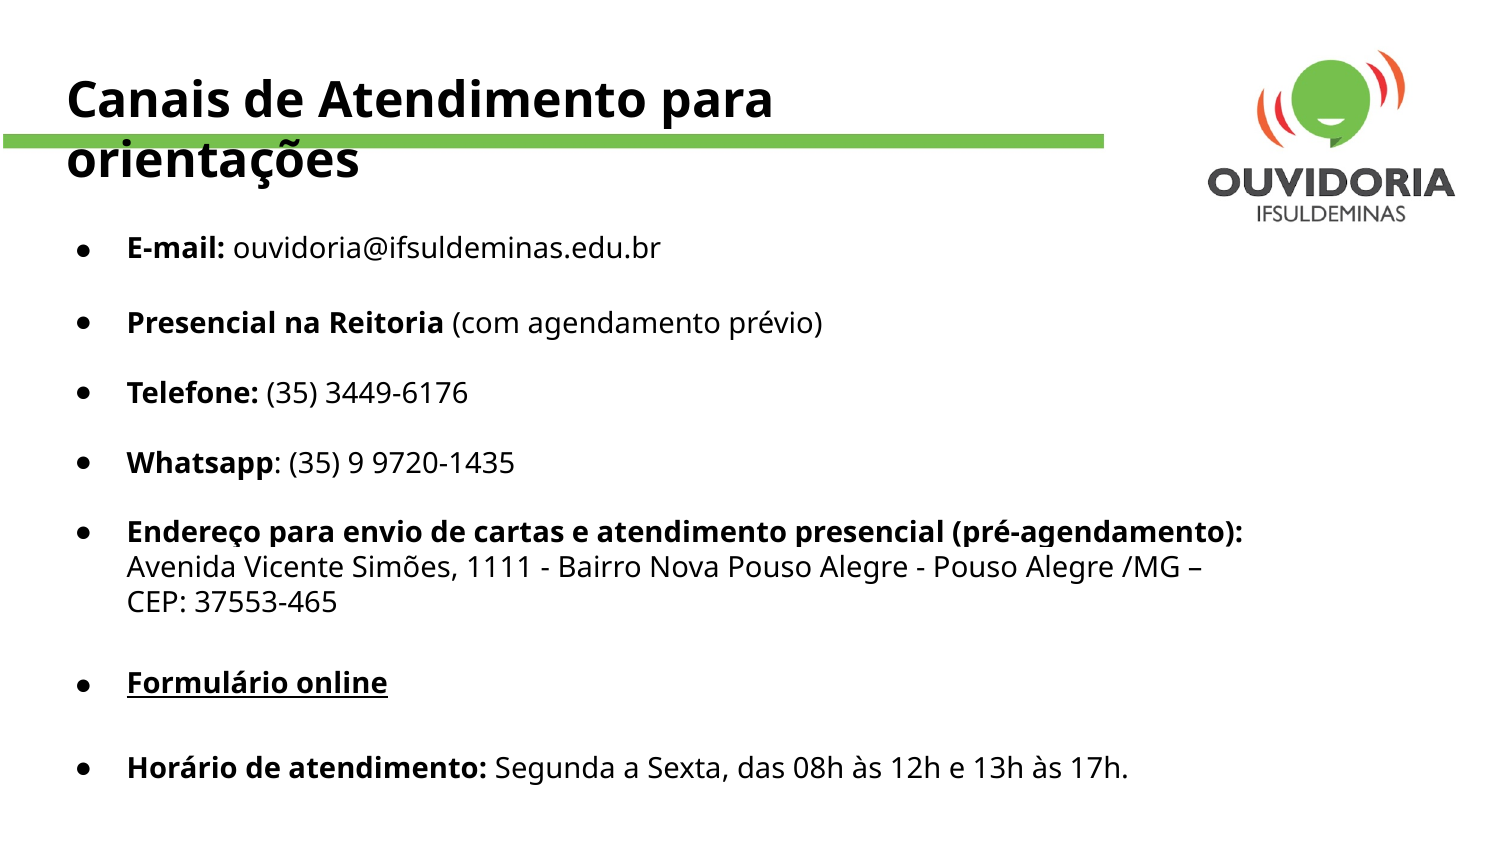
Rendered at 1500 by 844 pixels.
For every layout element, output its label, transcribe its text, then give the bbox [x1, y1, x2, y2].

text_box Canais de Atendimento para orientações [51, 52, 1054, 130]
picture [3, 0, 1500, 844]
text_box E-mail: ouvidoria@ifsuldeminas.edu.br Presencial na Reitoria (com agendamento prévio) Telefone: (35) 3449-6176 Whatsapp: (35) 9 9720-1435 Endereço para envio de cartas e atendimento presencial (pré-agendamento): Avenida Vicente Simões, 1111 - Bairro Nova Pouso Alegre - Pouso Alegre /MG – CEP: 37553-465 Formulário online Horário de atendimento: Segunda a Sexta, das 08h às 12h e 13h às 17h. [36, 179, 1288, 785]
